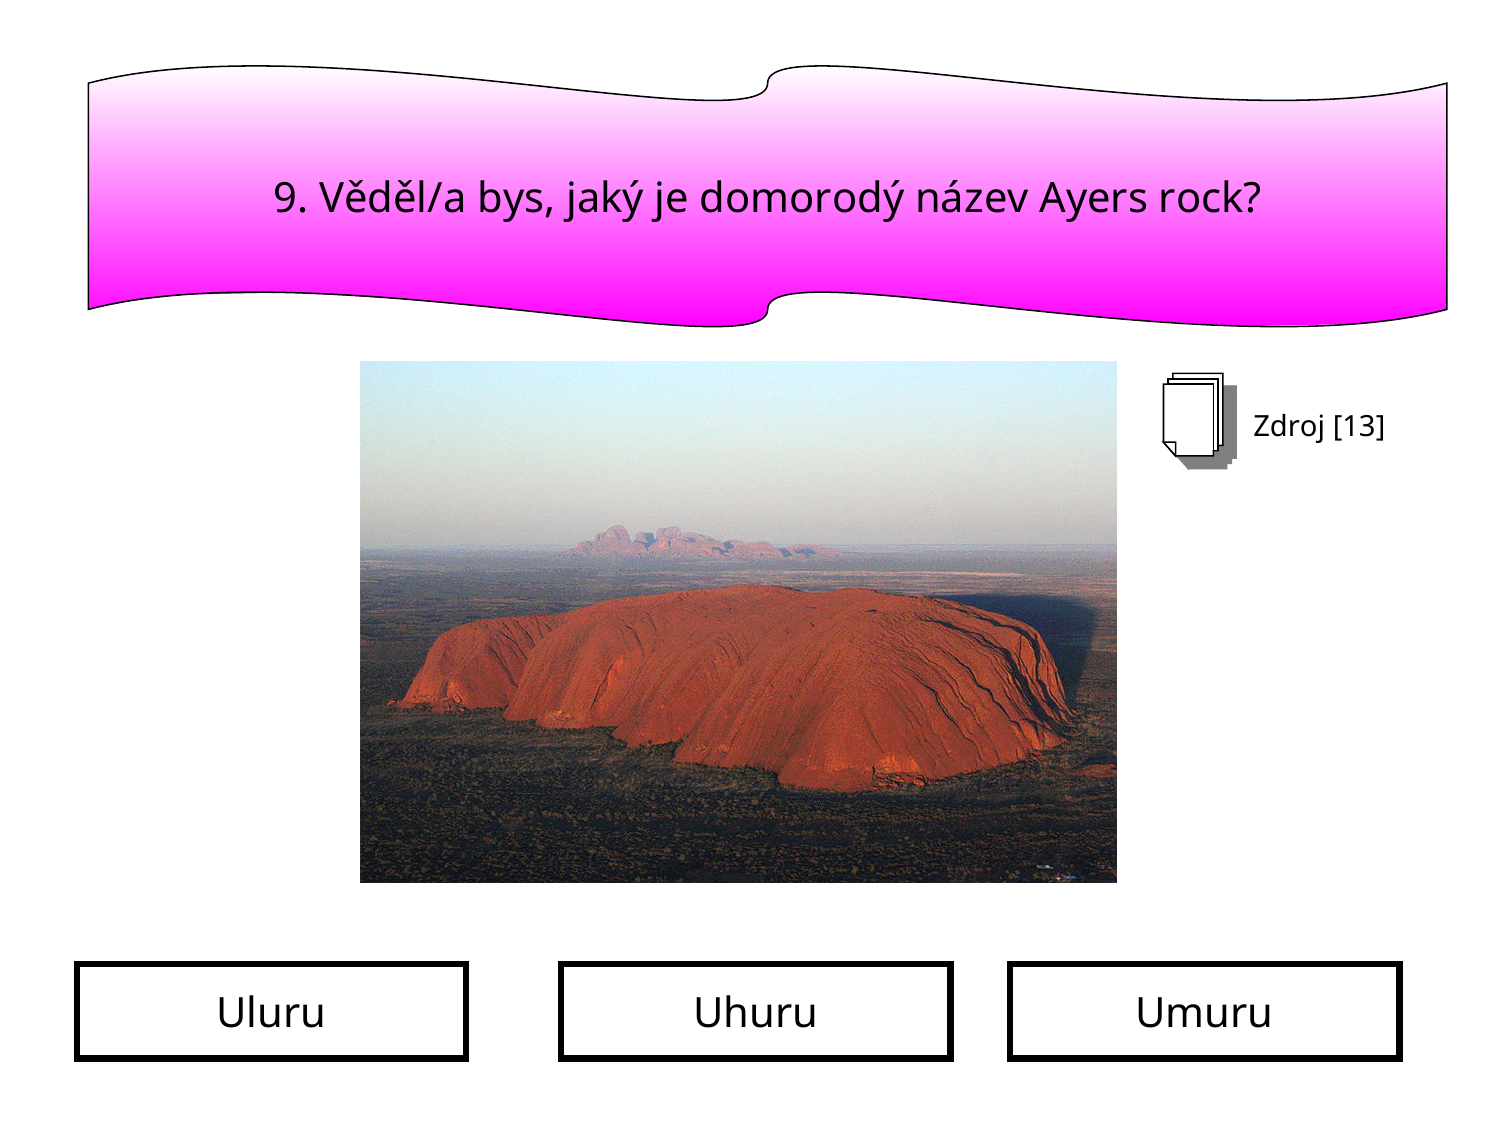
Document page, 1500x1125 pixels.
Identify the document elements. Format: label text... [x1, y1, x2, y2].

text_box Umuru [1009, 964, 1400, 1059]
text_box Zdroj [13] [1238, 397, 1401, 453]
text_box Uluru [76, 964, 467, 1059]
picture [360, 361, 1117, 883]
text_box [1163, 373, 1223, 456]
text_box Uhuru [560, 964, 951, 1059]
text_box 9. Věděl/a bys, jaký je domorodý název Ayers rock? [88, 65, 1447, 327]
